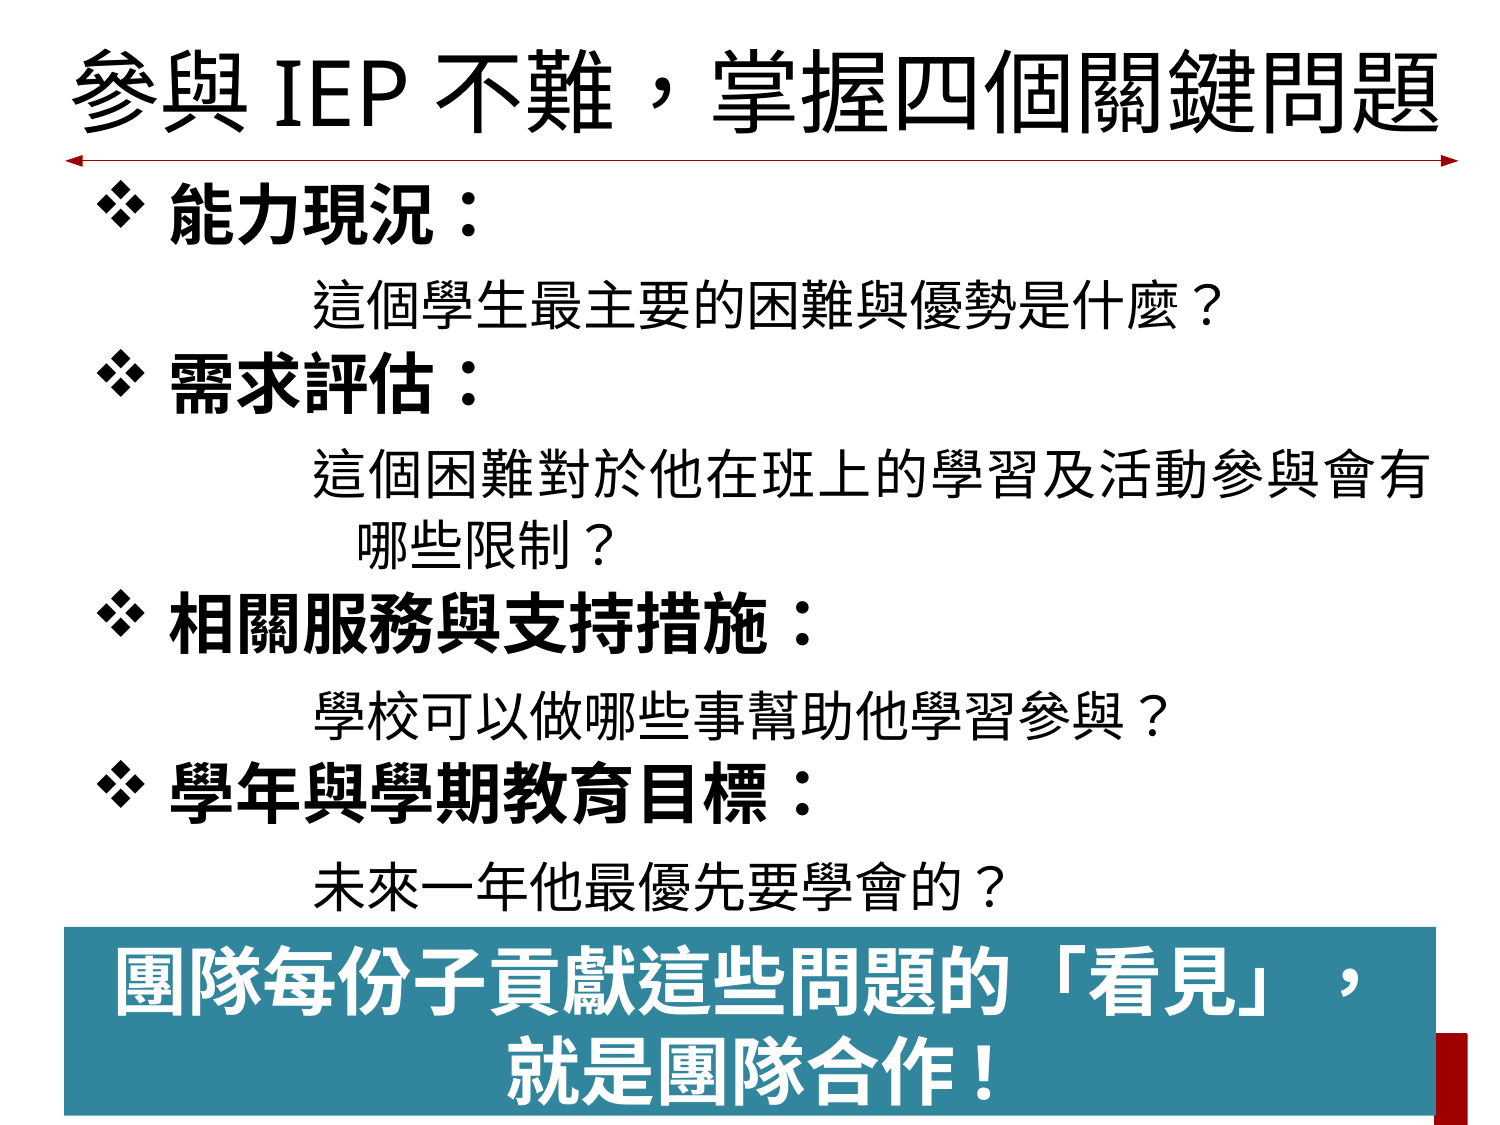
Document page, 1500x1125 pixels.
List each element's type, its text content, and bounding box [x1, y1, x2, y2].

title 參與IEP不難，掌握四個關鍵問題 [53, 27, 1500, 138]
text_box 團隊每份子貢獻這些問題的「看見」， 就是團隊合作! [64, 926, 1436, 1116]
list 能力現況： 這個學生最主要的困難與優勢是什麼？ 需求評估： 這個困難對於他在班上的學習及活動參與會有哪些限制？ 相關服務與支持措施： 學校可以做哪些事幫助他學習參與？ 學年與學期教育目標： 未來一年他最優先要學會的？ [76, 172, 1449, 929]
